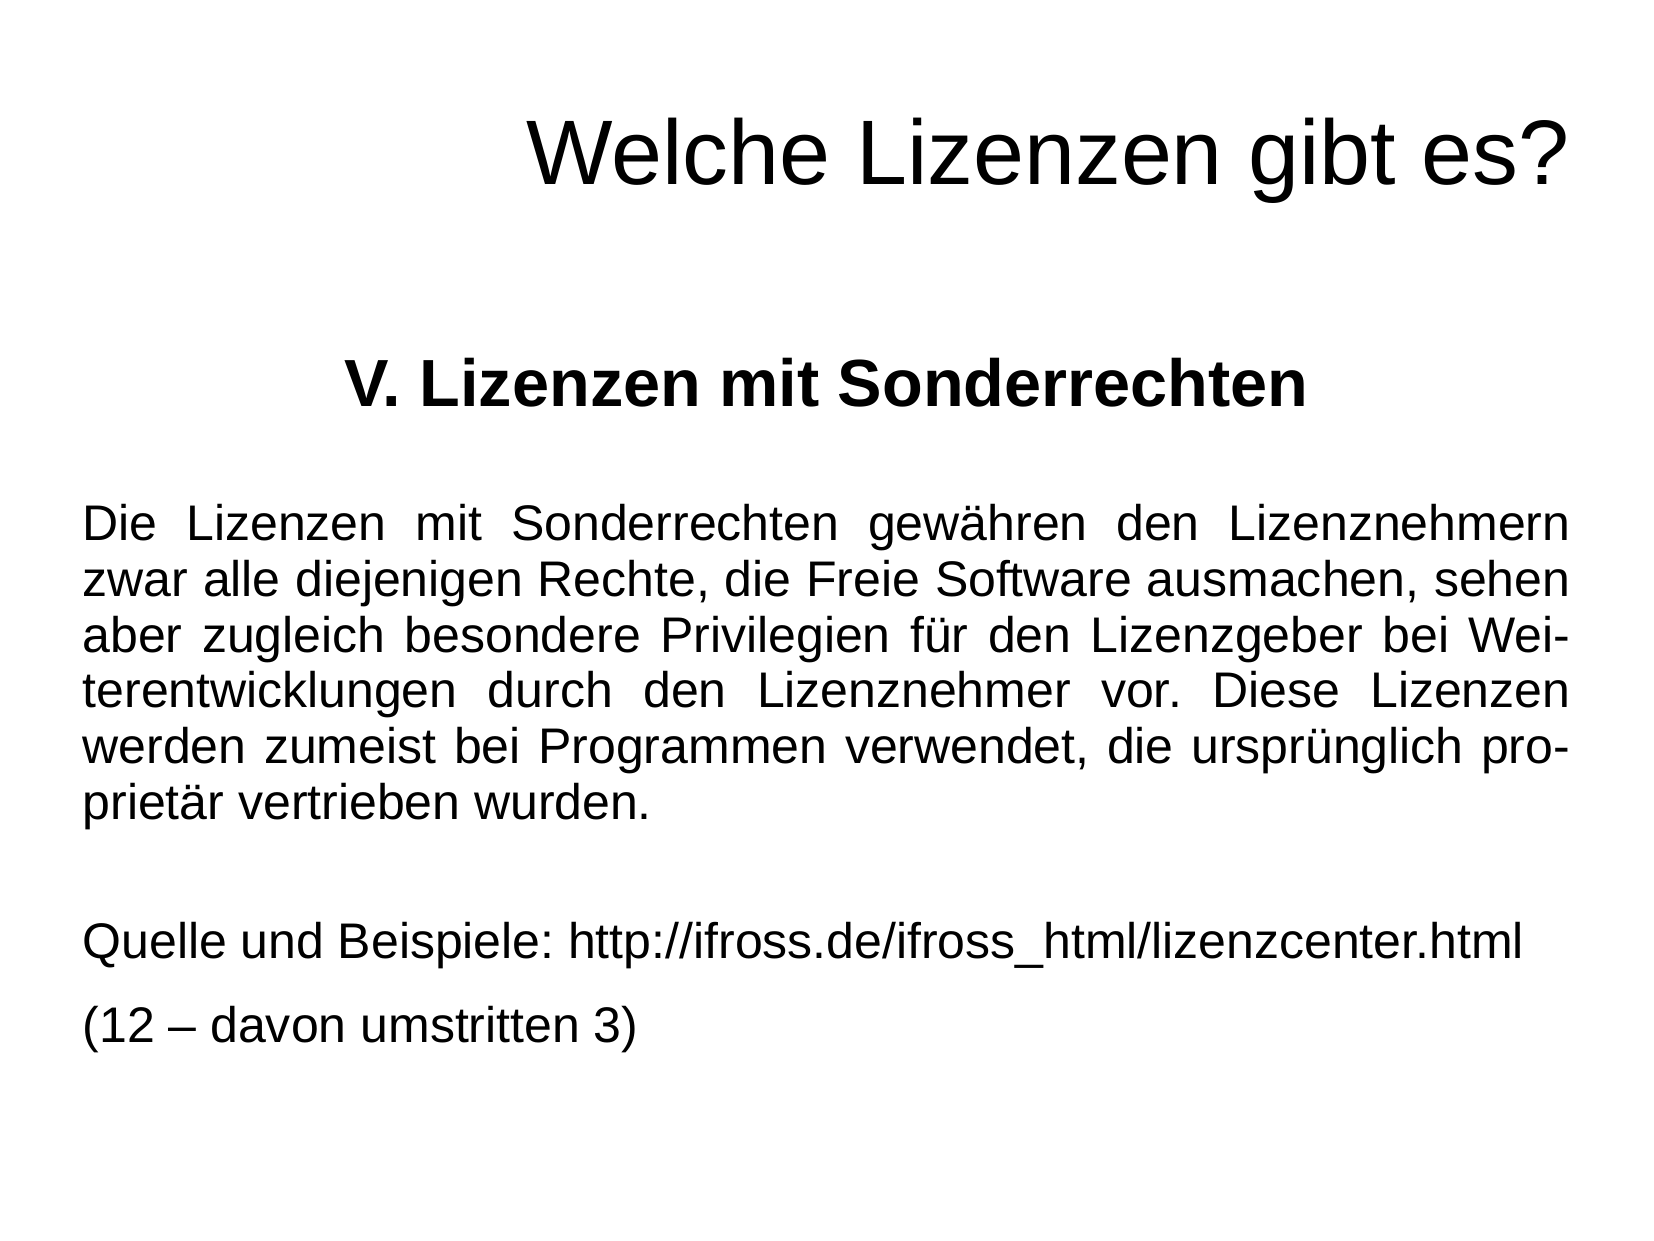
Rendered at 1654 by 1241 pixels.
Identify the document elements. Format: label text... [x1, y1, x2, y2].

title Welche Lizenzen gibt es? [82, 49, 1571, 257]
subtitle V. Lizenzen mit Sonderrechten Die Lizenzen mit Sonderrechten gewähren den Lizenznehmern zwar alle diejenigen Rechte, die Freie Software ausmachen, sehen aber zugleich besondere Privilegien für den Lizenzgeber bei Wei-terentwicklungen durch den Lizenznehmer vor. Diese Lizenzen werden zumeist bei Programmen verwendet, die ursprünglich pro-prietär vertrieben wurden. Quelle und Beispiele: http://ifross.de/ifross_html/lizenzcenter.html (12 – davon umstritten 3) [82, 297, 1571, 1102]
